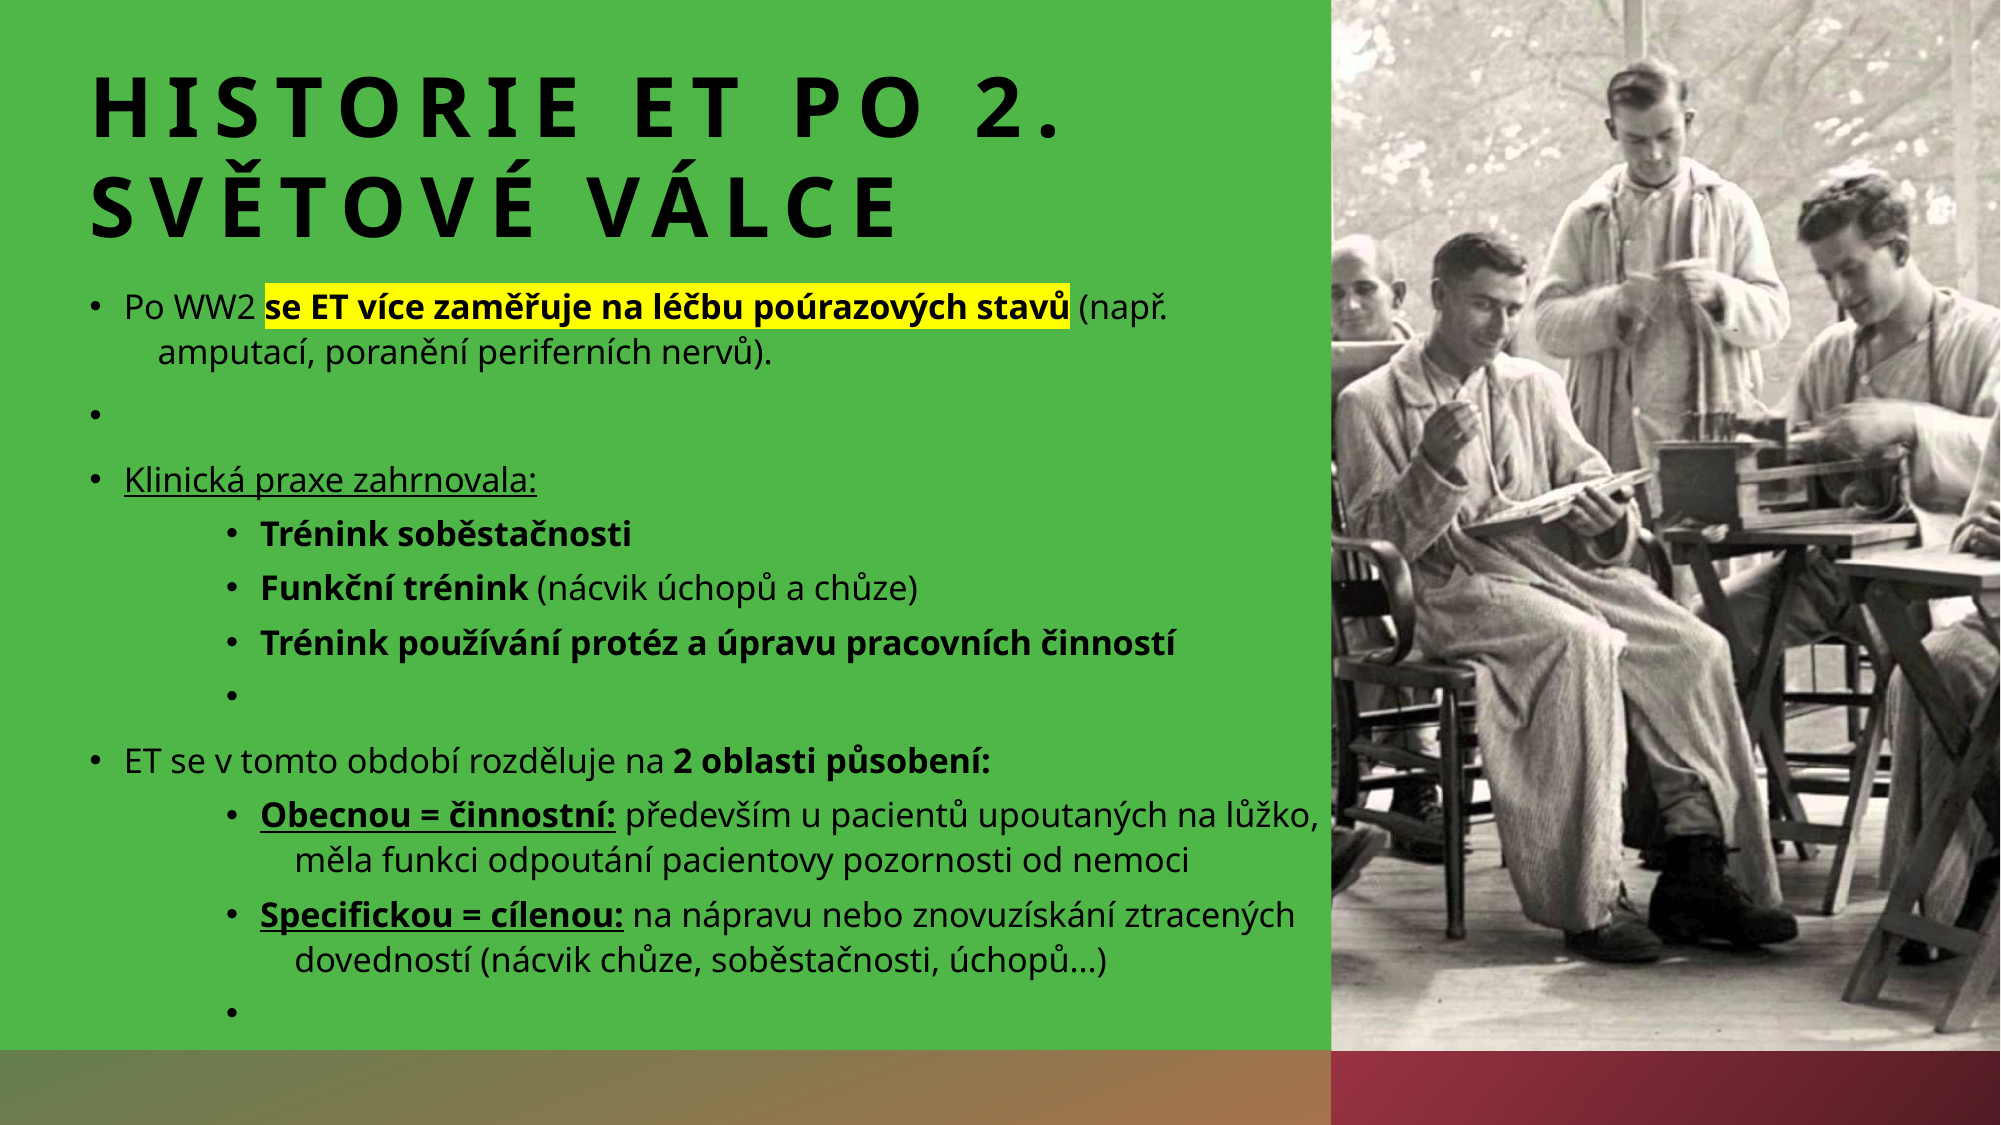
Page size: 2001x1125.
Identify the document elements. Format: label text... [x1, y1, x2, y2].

text_box [0, 0, 2000, 1125]
list Po WW2 se ET více zaměřuje na léčbu poúrazových stavů (např. amputací, poranění periferních nervů). Klinická praxe zahrnovala: Trénink soběstačnosti Funkční trénink (nácvik úchopů a chůze) Trénink používání protéz a úpravu pracovních činností ET se v tomto období rozděluje na 2 oblasti působení: Obecnou = činnostní: především u pacientů upoutaných na lůžko, měla funkci odpoutání pacientovy pozornosti od nemoci Specifickou = cílenou: na nápravu nebo znovuzískání ztracených dovedností (nácvik chůze, soběstačnosti, úchopů...) [89, 281, 1331, 1051]
title HISTORIE et po 2. světové válce [89, 47, 1200, 254]
picture [1331, 0, 2000, 1051]
